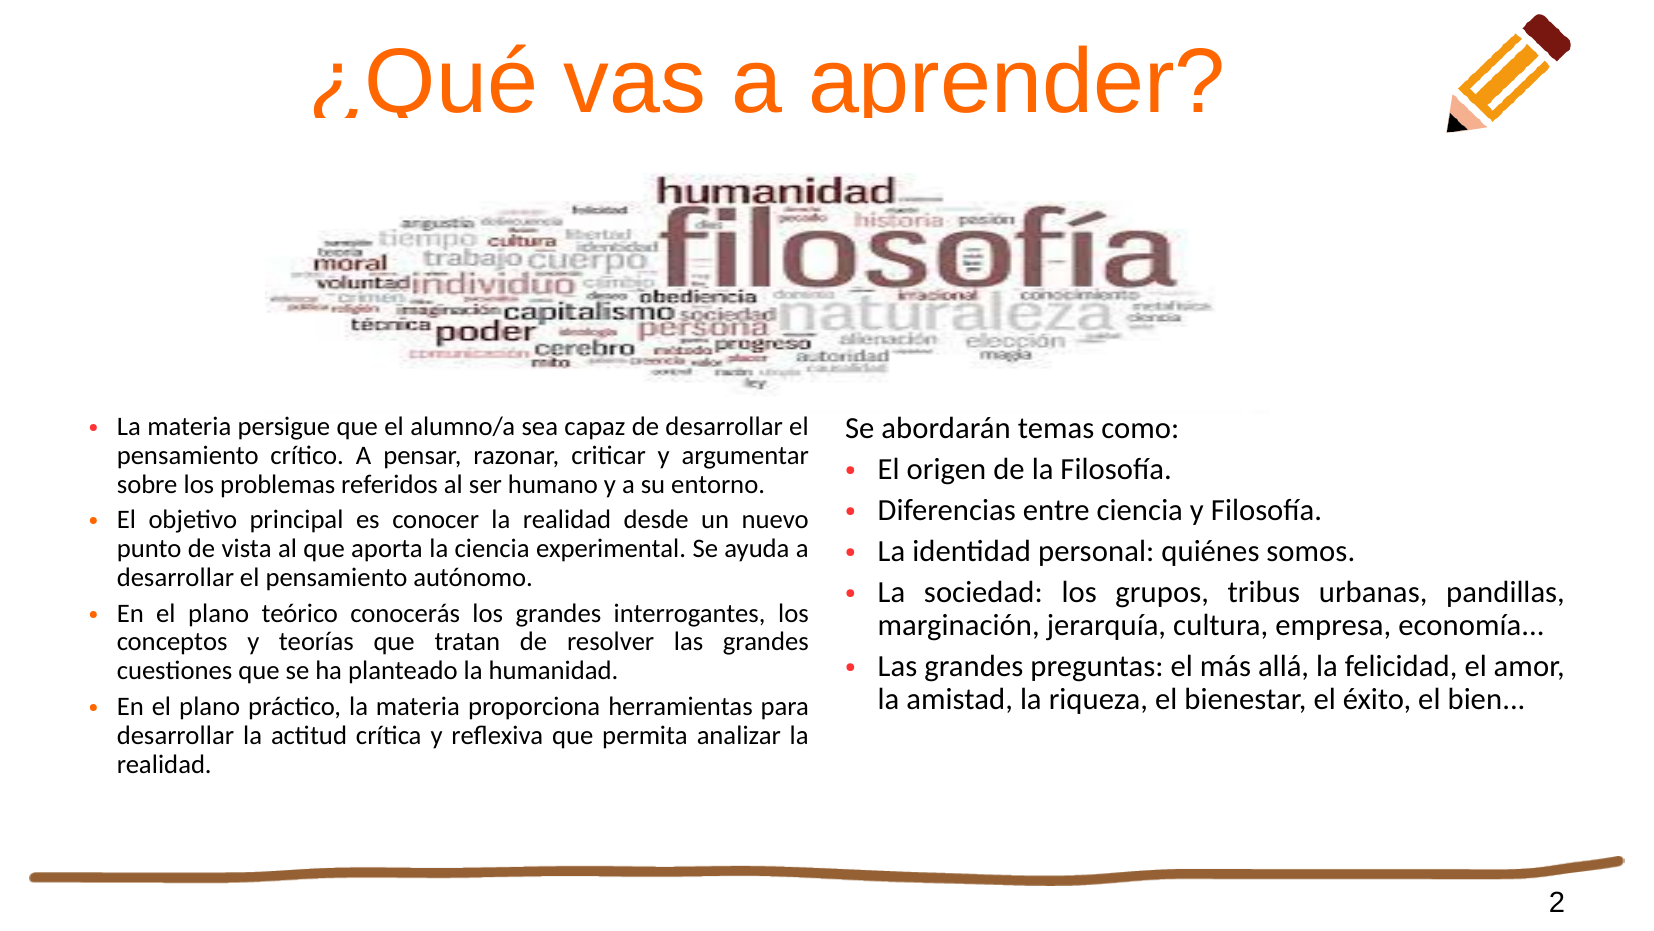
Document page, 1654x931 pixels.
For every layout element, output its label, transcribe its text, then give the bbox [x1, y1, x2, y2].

list La materia persigue que el alumno/a sea capaz de desarrollar el pensamiento crítico. A pensar, razonar, criticar y argumentar sobre los problemas referidos al ser humano y a su entorno. El objetivo principal es conocer la realidad desde un nuevo punto de vista al que aporta la ciencia experimental. Se ayuda a desarrollar el pensamiento autónomo. En el plano teórico conocerás los grandes interrogantes, los conceptos y teorías que tratan de resolver las grandes cuestiones que se ha planteado la humanidad. En el plano práctico, la materia proporciona herramientas para desarrollar la actitud crítica y reflexiva que permita analizar la realidad. [88, 413, 809, 798]
list Se abordarán temas como: El origen de la Filosofía. Diferencias entre ciencia y Filosofía. La identidad personal: quiénes somos. La sociedad: los grupos, tribus urbanas, pandillas, marginación, jerarquía, cultura, empresa, economía... Las grandes preguntas: el más allá, la felicidad, el amor, la amistad, la riqueza, el bienestar, el éxito, el bien... [845, 413, 1566, 739]
picture [29, 856, 1625, 886]
picture [265, 118, 1270, 414]
picture [1446, 14, 1571, 133]
title ¿Qué vas a aprender? [88, 29, 1447, 133]
